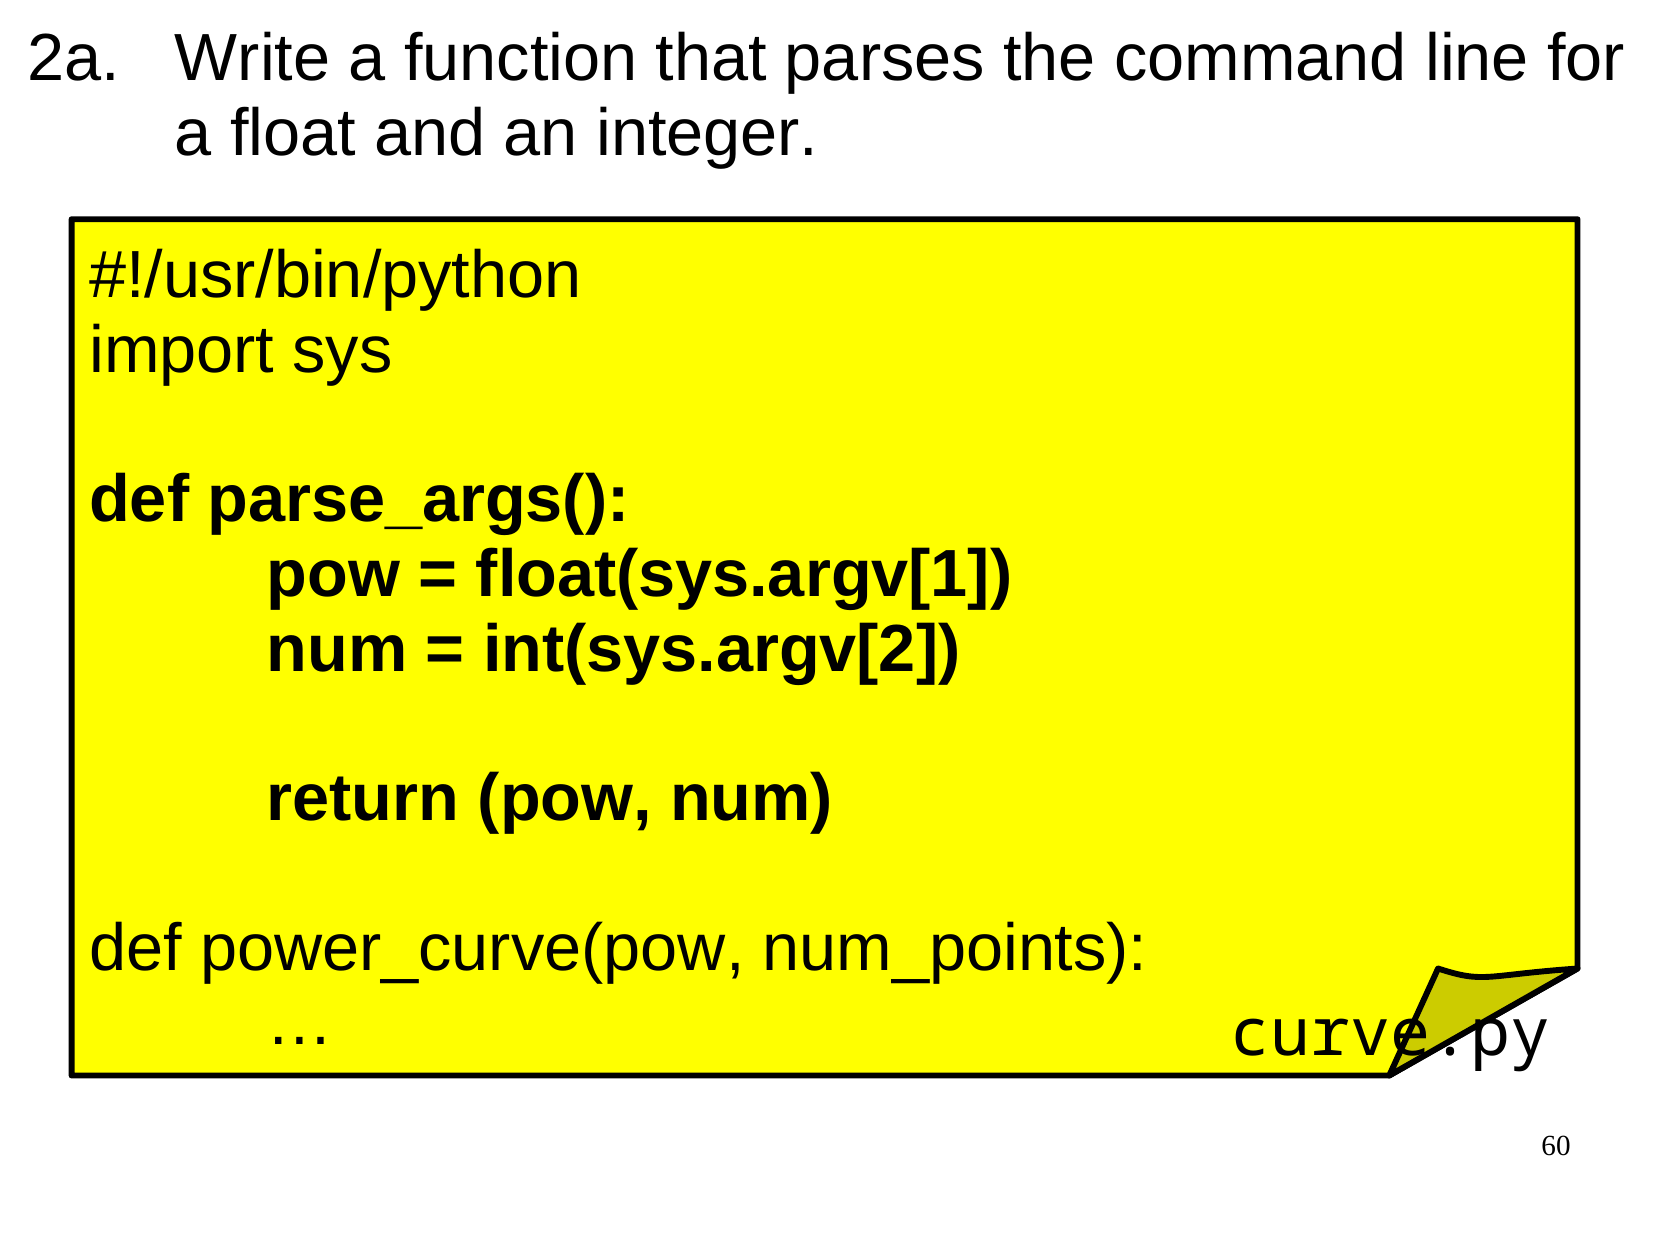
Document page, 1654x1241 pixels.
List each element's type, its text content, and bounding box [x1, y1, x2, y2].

text_box #!/usr/bin/python import sys def parse_args(): pow = float(sys.argv[1]) num = int(sys.argv[2]) return (pow, num) def power_curve(pow, num_points): … [71, 219, 1578, 1076]
text_box curve.py [1212, 974, 1569, 1071]
text_box 2a. Write a function that parses the command line for a float and an integer. [12, 12, 1642, 177]
